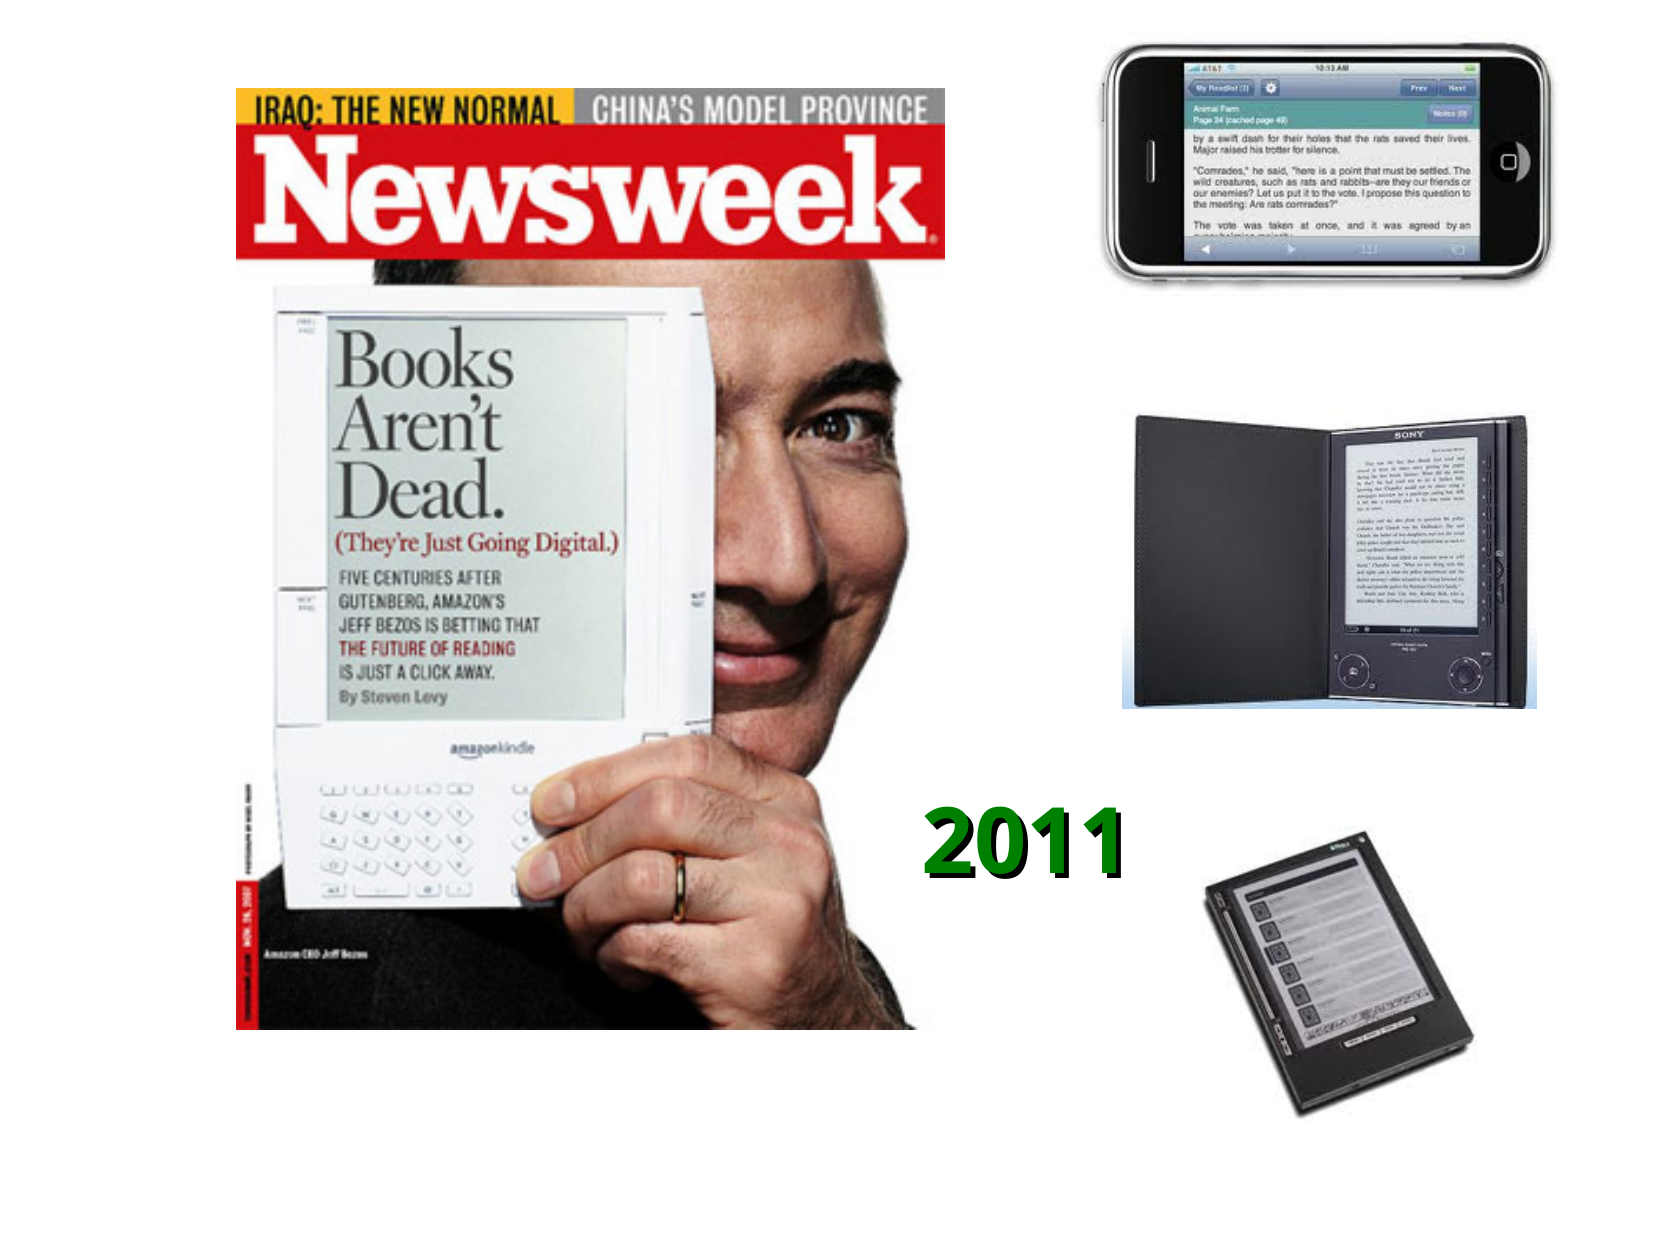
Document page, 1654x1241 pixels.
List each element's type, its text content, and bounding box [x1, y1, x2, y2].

picture [1201, 826, 1477, 1123]
text_box 2011 [906, 767, 1152, 1241]
picture [1092, 32, 1562, 296]
picture [236, 88, 945, 1030]
picture [1122, 411, 1537, 709]
